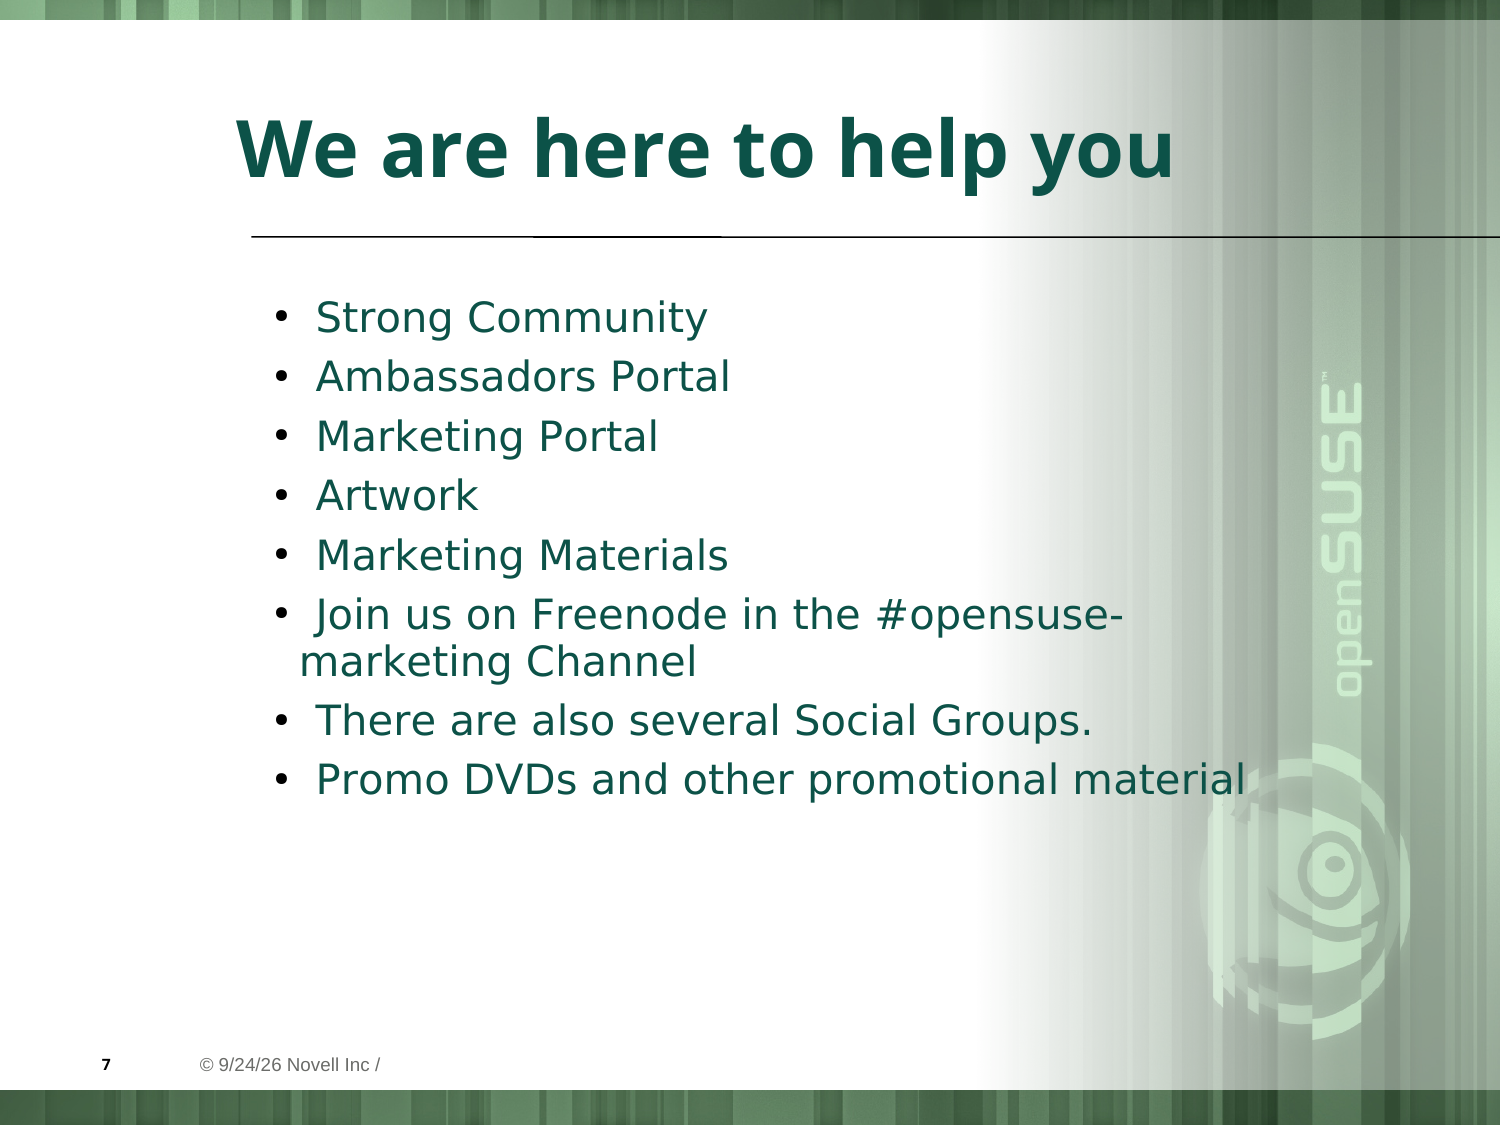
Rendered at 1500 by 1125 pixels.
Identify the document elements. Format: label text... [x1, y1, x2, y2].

title We are here to help you [236, 68, 1447, 232]
list Strong Community Ambassadors Portal Marketing Portal Artwork Marketing Materials Join us on Freenode in the #opensuse-marketing Channel There are also several Social Groups. Promo DVDs and other promotional material [236, 295, 1253, 1030]
picture [0, 0, 1500, 1125]
